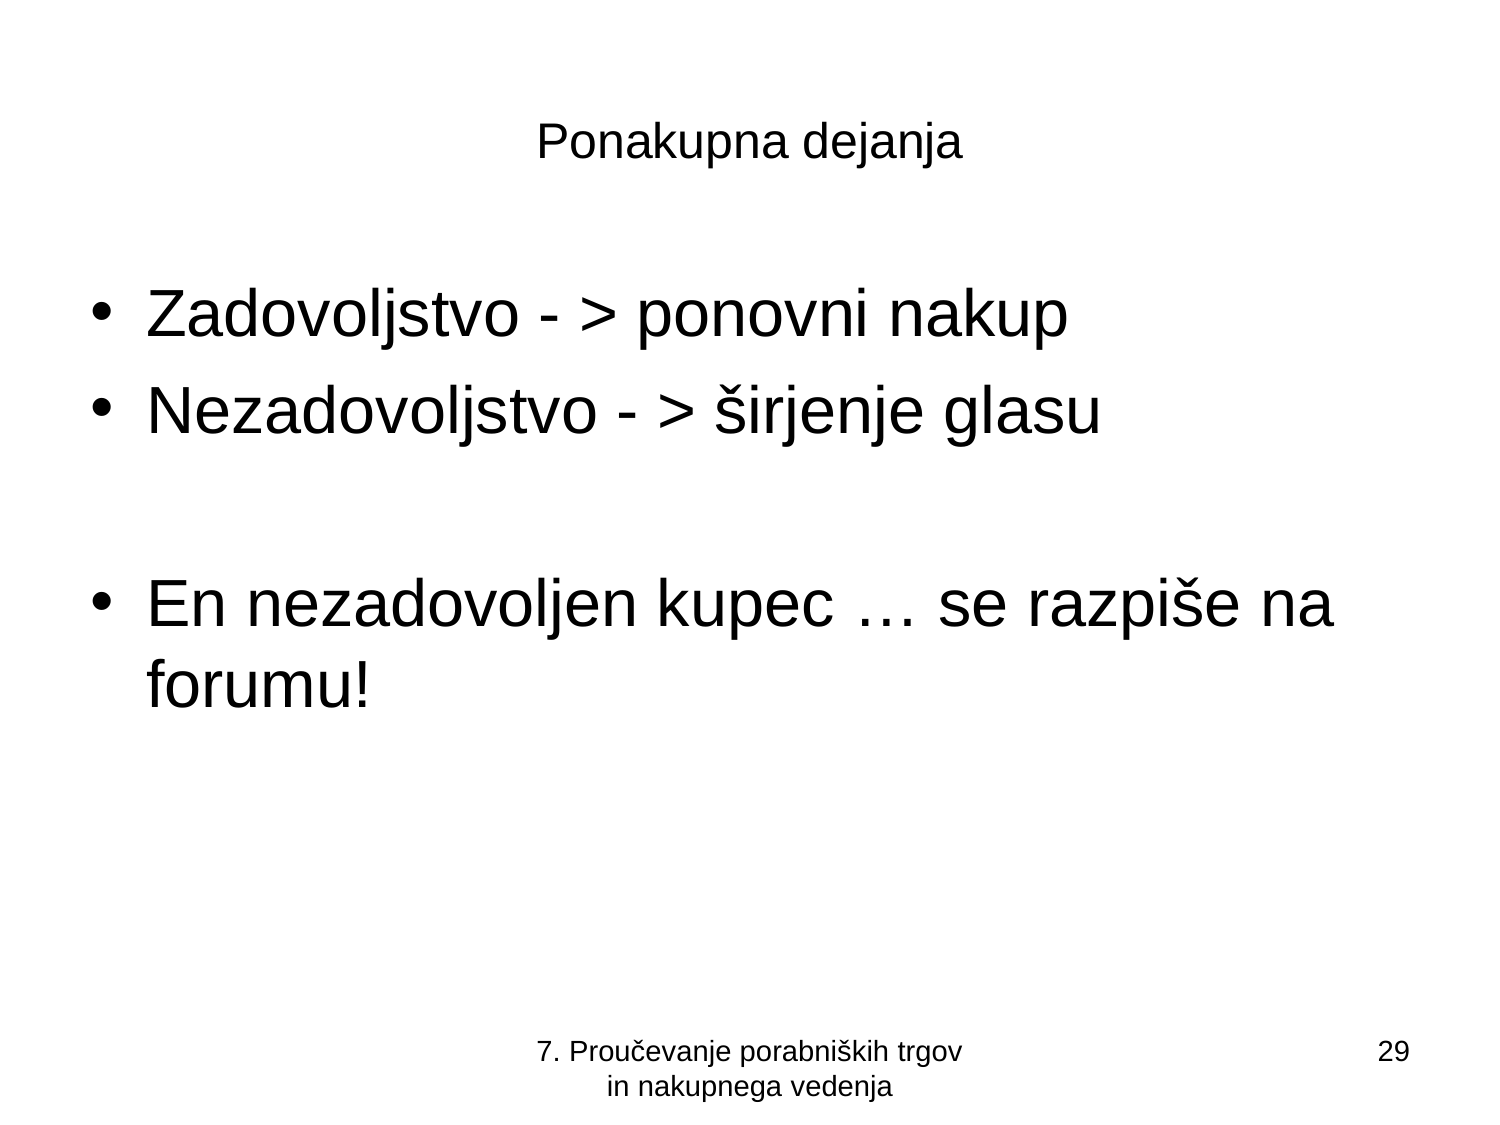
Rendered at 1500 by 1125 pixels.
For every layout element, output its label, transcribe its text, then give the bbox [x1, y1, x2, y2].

text_box <number> [1074, 1024, 1426, 1103]
title Ponakupna dejanja [75, 45, 1426, 233]
text_box 7. Proučevanje porabniških trgov in nakupnega vedenja [512, 1024, 988, 1103]
list Zadovoljstvo - > ponovni nakup Nezadovoljstvo - > širjenje glasu En nezadovoljen kupec … se razpiše na forumu! [75, 262, 1426, 1006]
